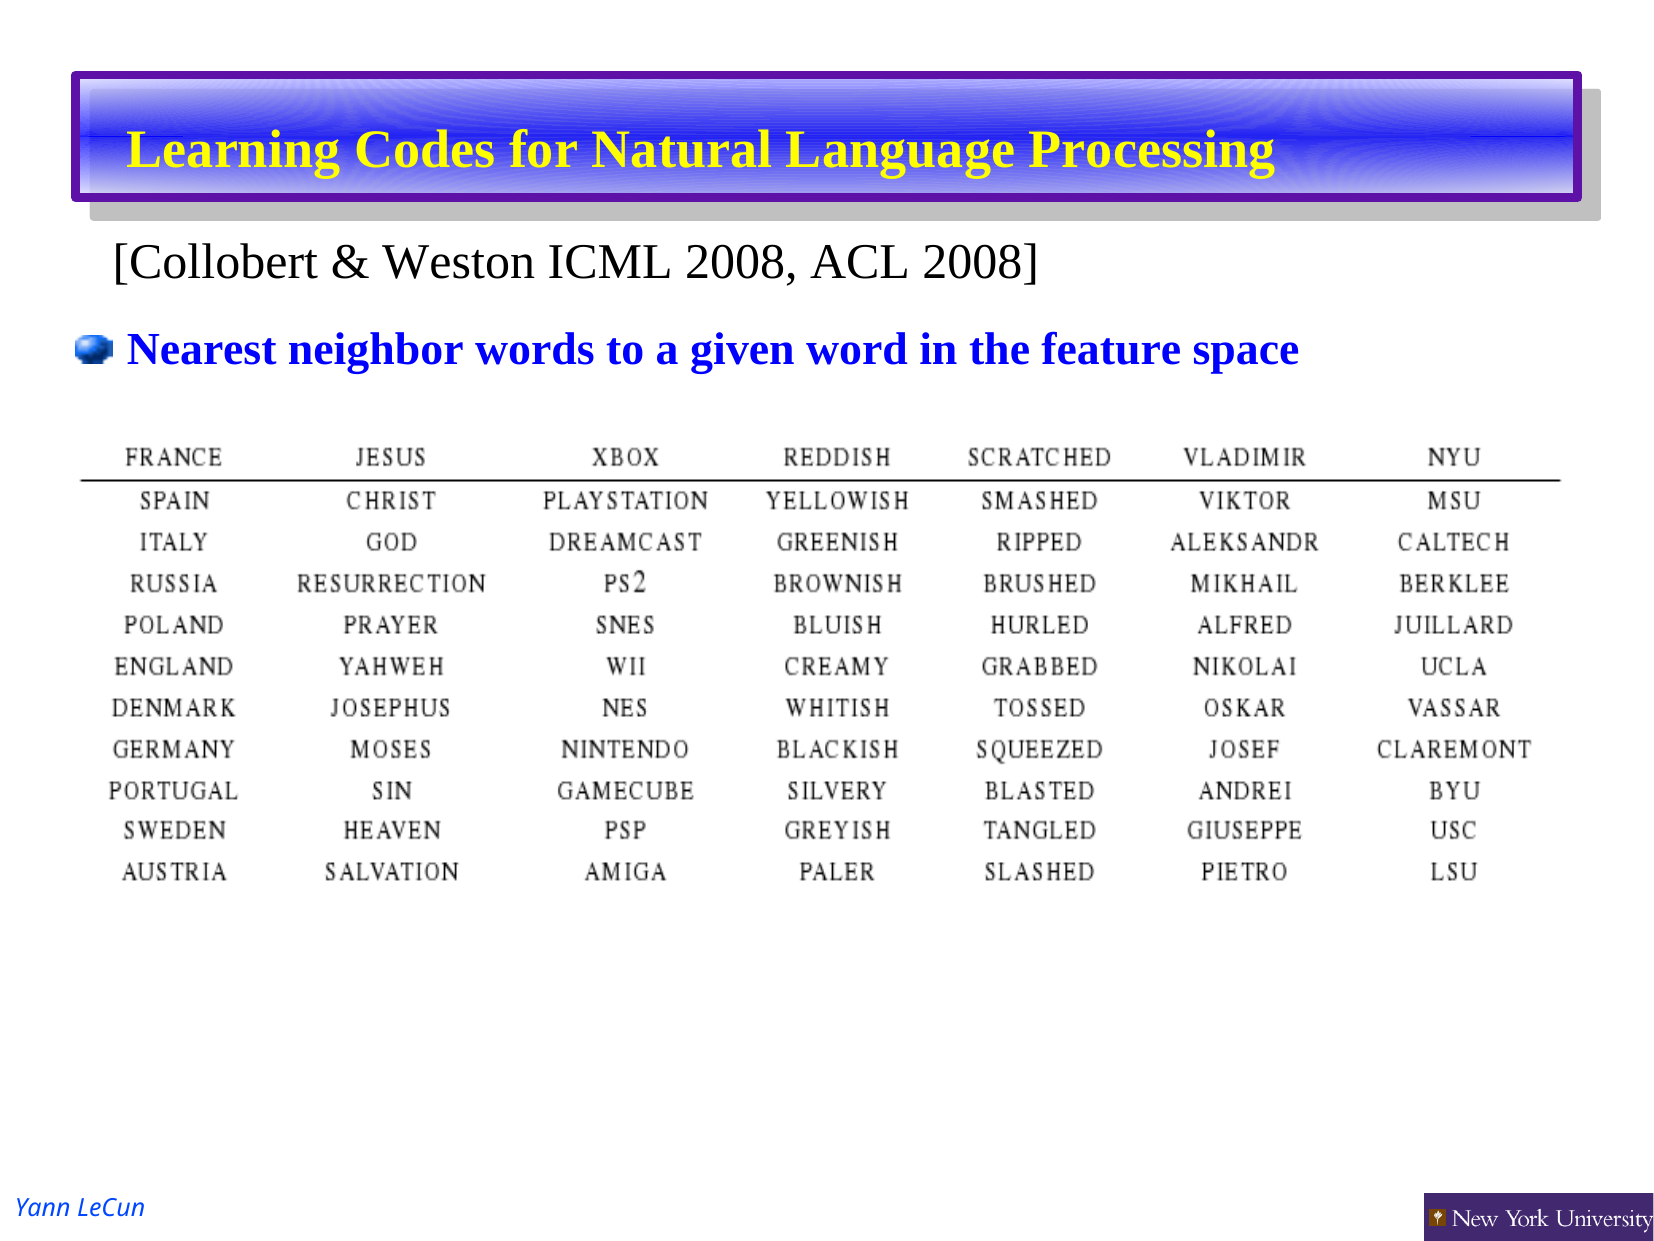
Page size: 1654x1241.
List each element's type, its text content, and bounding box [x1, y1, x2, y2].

picture [1424, 1193, 1654, 1241]
text_box [Collobert & Weston ICML 2008, ACL 2008] [112, 234, 1040, 295]
title Learning Codes for Natural Language Processing [75, 75, 1578, 198]
picture [37, 407, 1584, 938]
list Nearest neighbor words to a given word in the feature space [75, 324, 1597, 1145]
